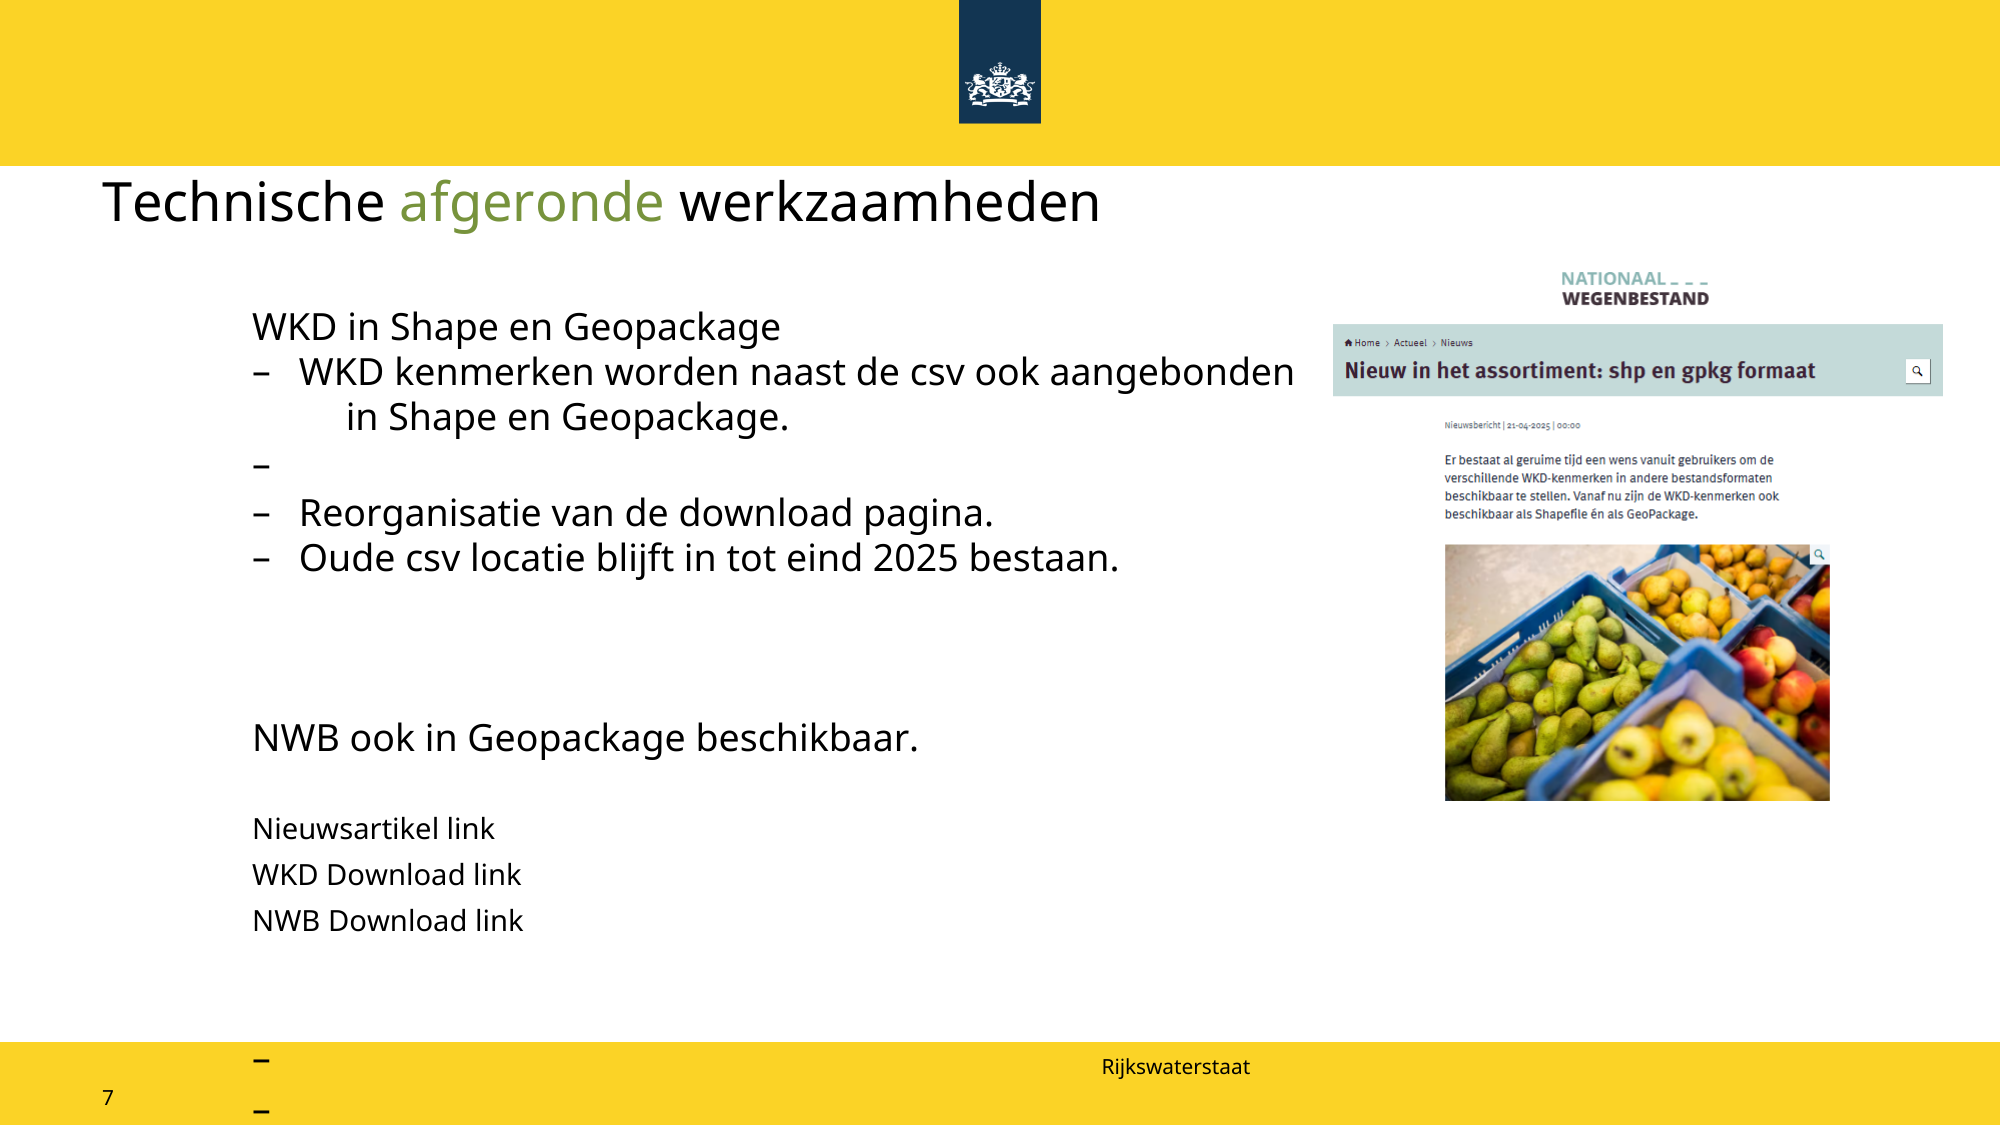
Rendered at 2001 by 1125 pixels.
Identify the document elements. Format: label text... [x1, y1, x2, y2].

title Technische afgeronde werkzaamheden [102, 162, 1940, 244]
list WKD in Shape en Geopackage WKD kenmerken worden naast de csv ook aangebonden in Shape en Geopackage. Reorganisatie van de download pagina. Oude csv locatie blijft in tot eind 2025 bestaan. NWB ook in Geopackage beschikbaar. Nieuwsartikel link WKD Download link NWB Download link [102, 302, 1334, 1019]
text_box 7 [102, 1084, 519, 1105]
picture [1333, 267, 1943, 814]
